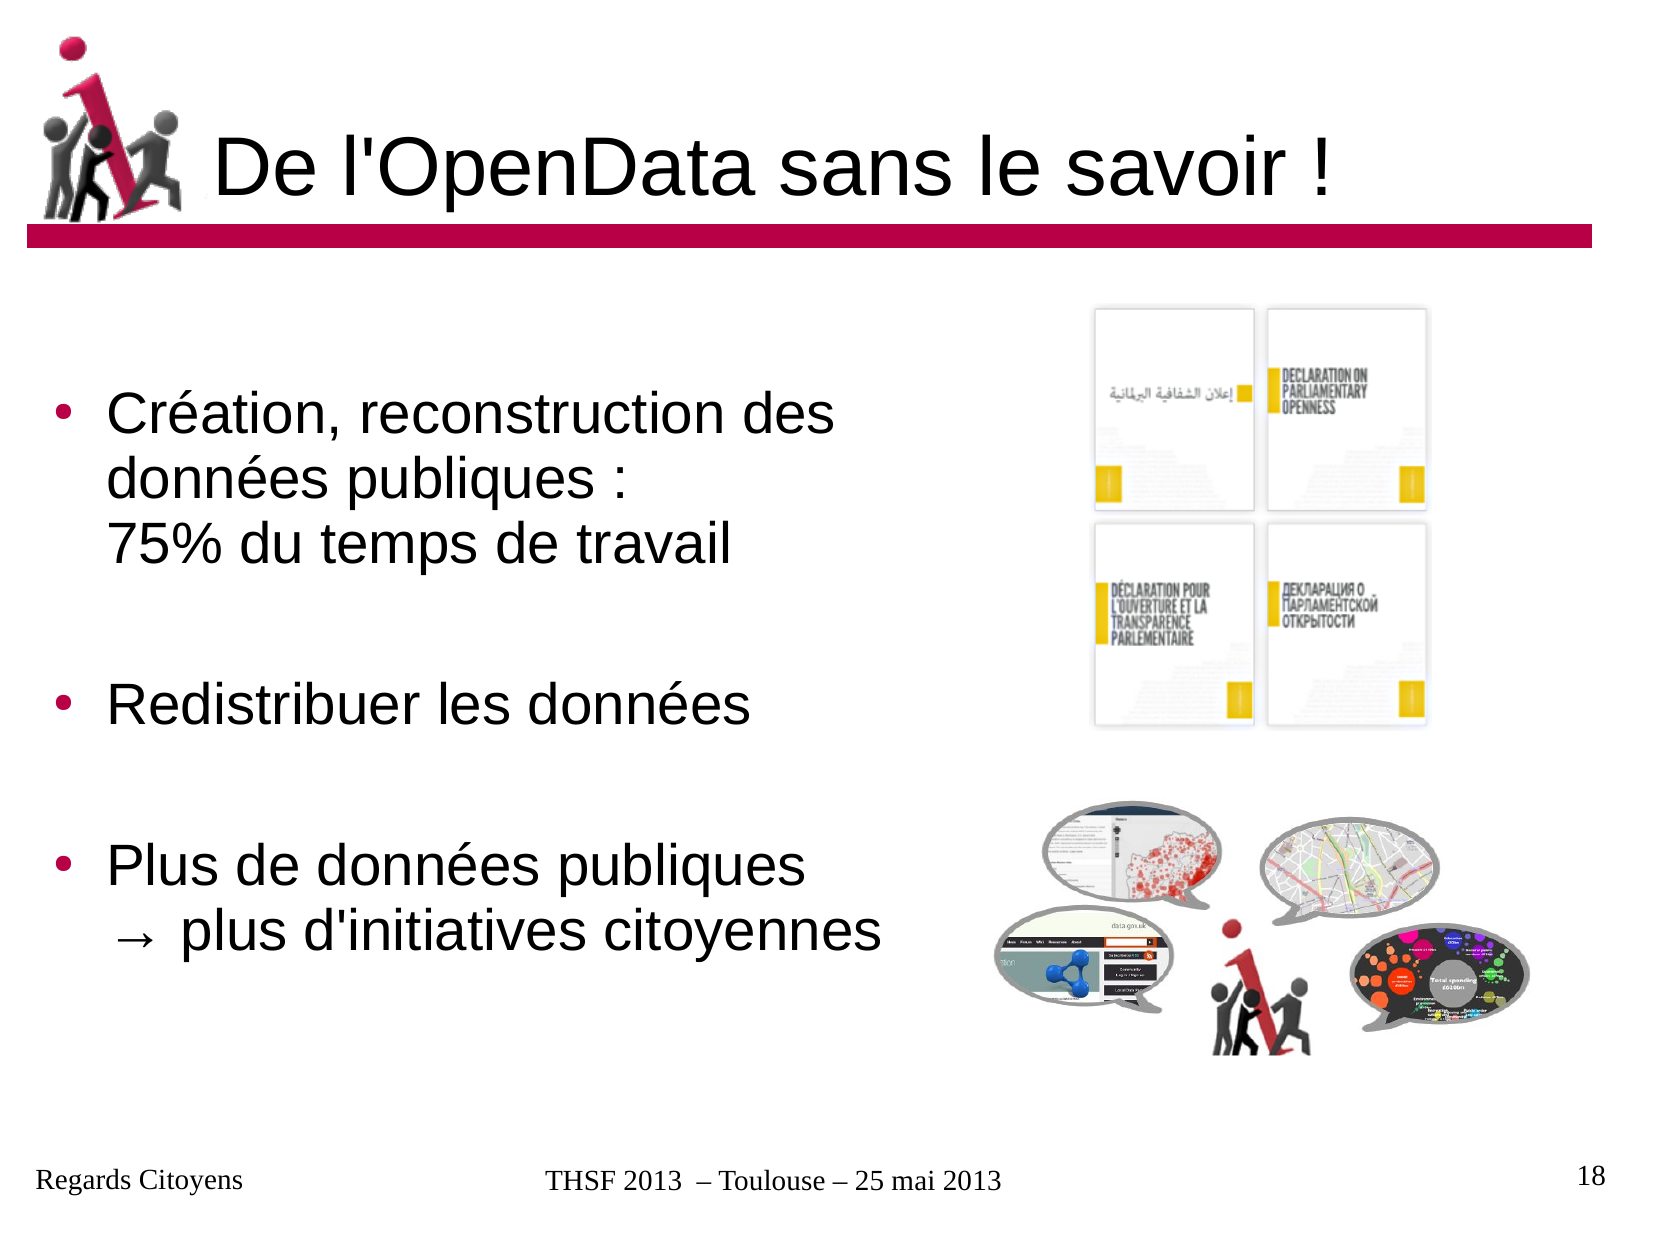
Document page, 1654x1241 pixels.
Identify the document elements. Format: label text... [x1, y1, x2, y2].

list Création, reconstruction des données publiques : 75% du temps de travail Redistribuer les données Plus de données publiques → plus d'initiatives citoyennes [35, 380, 892, 1199]
title De l'OpenData sans le savoir ! [212, 70, 1601, 264]
picture [27, 31, 208, 224]
picture [1089, 303, 1432, 731]
picture [993, 784, 1536, 1056]
